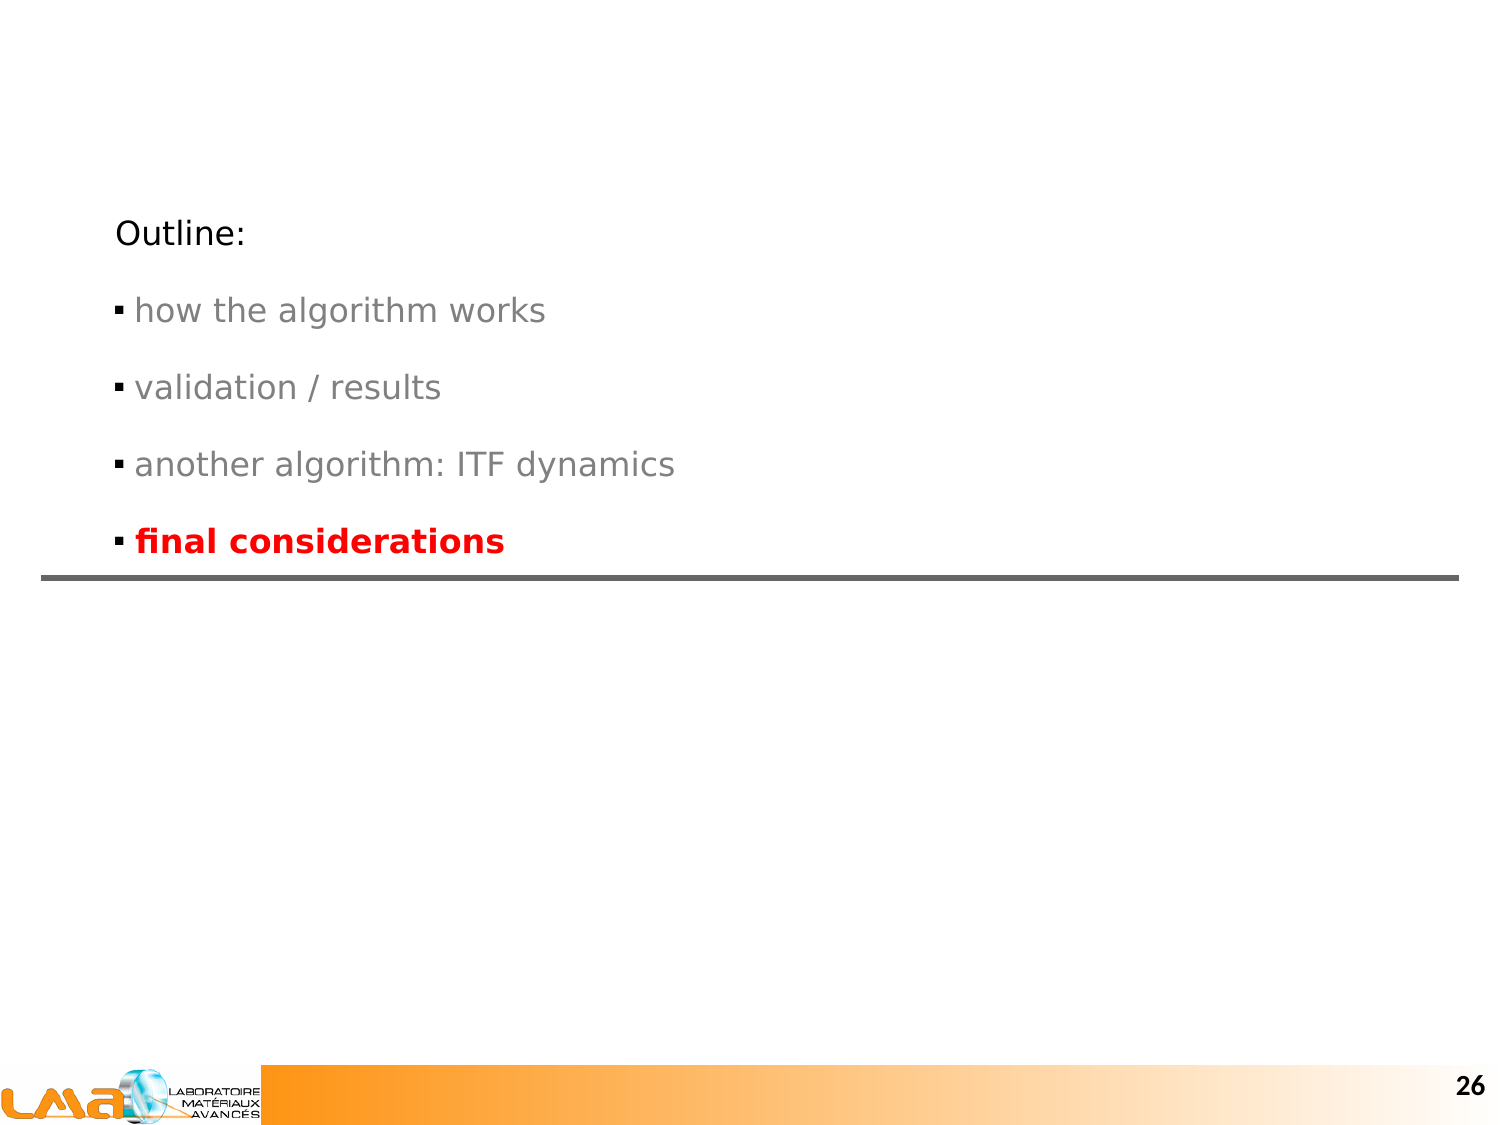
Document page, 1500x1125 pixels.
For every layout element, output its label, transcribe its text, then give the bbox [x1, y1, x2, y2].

picture [0, 1065, 261, 1125]
text_box Outline: how the algorithm works validation / results another algorithm: ITF dynamics final considerations [100, 168, 1400, 531]
